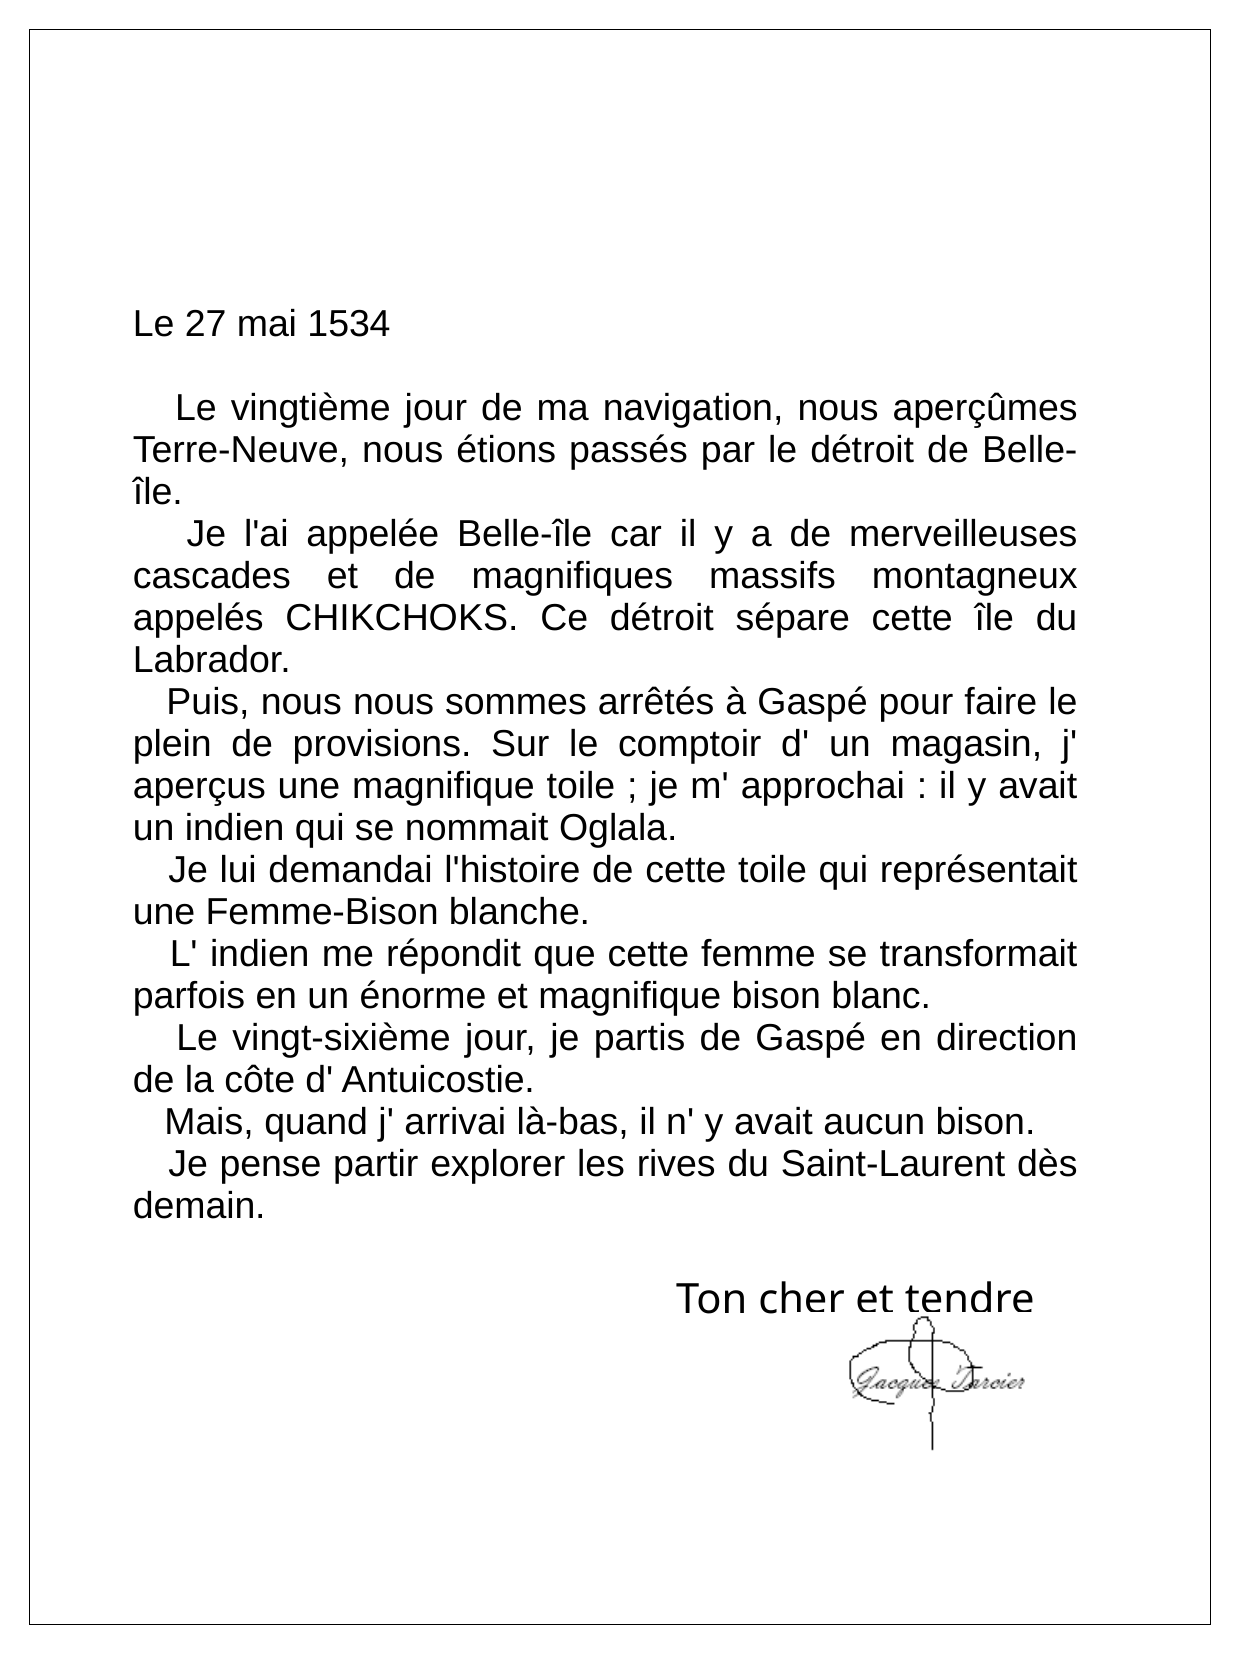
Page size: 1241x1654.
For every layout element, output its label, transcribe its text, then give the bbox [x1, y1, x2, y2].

text_box Le 27 mai 1534 Le vingtième jour de ma navigation, nous aperçûmes Terre-Neuve, nous étions passés par le détroit de Belle-île. Je l'ai appelée Belle-île car il y a de merveilleuses cascades et de magnifiques massifs montagneux appelés CHIKCHOKS. Ce détroit sépare cette île du Labrador. Puis, nous nous sommes arrêtés à Gaspé pour faire le plein de provisions. Sur le comptoir d' un magasin, j' aperçus une magnifique toile ; je m' approchai : il y avait un indien qui se nommait Oglala. Je lui demandai l'histoire de cette toile qui représentait une Femme-Bison blanche. L' indien me répondit que cette femme se transformait parfois en un énorme et magnifique bison blanc. Le vingt-sixième jour, je partis de Gaspé en direction de la côte d' Antuicostie. Mais, quand j' arrivai là-bas, il n' y avait aucun bison. Je pense partir explorer les rives du Saint-Laurent dès demain. Ton cher et tendre [118, 295, 1093, 1418]
picture [797, 1312, 1121, 1477]
